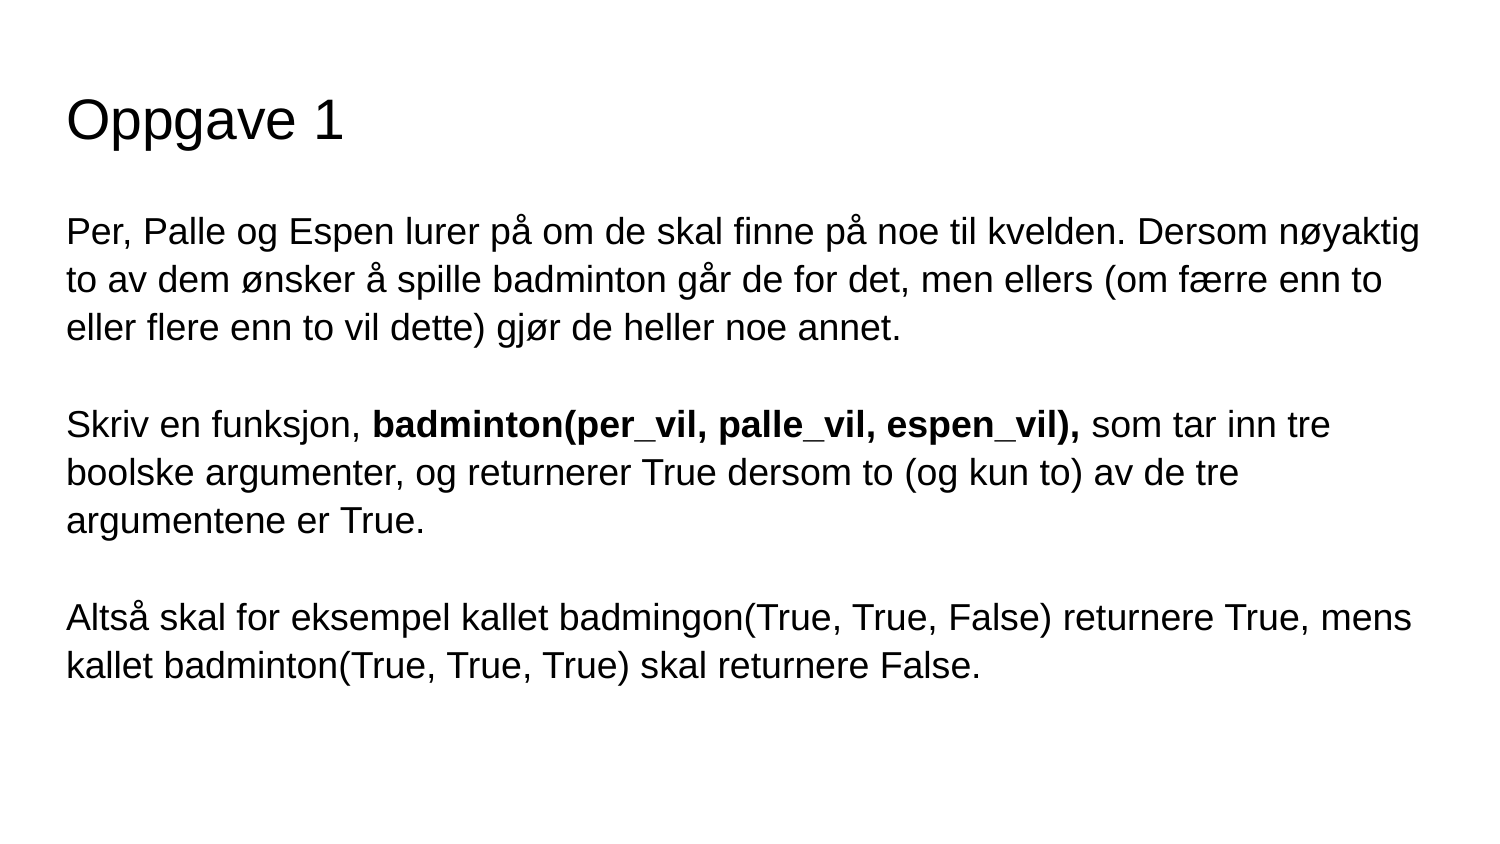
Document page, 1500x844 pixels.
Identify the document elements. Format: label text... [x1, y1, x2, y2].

title Oppgave 1 [51, 72, 1449, 167]
list Per, Palle og Espen lurer på om de skal finne på noe til kvelden. Dersom nøyaktig to av dem ønsker å spille badminton går de for det, men ellers (om færre enn to eller flere enn to vil dette) gjør de heller noe annet. Skriv en funksjon, badminton(per_vil, palle_vil, espen_vil), som tar inn tre boolske argumenter, og returnerer True dersom to (og kun to) av de tre argumentene er True. Altså skal for eksempel kallet badmingon(True, True, False) returnere True, mens kallet badminton(True, True, True) skal returnere False. [51, 189, 1449, 750]
